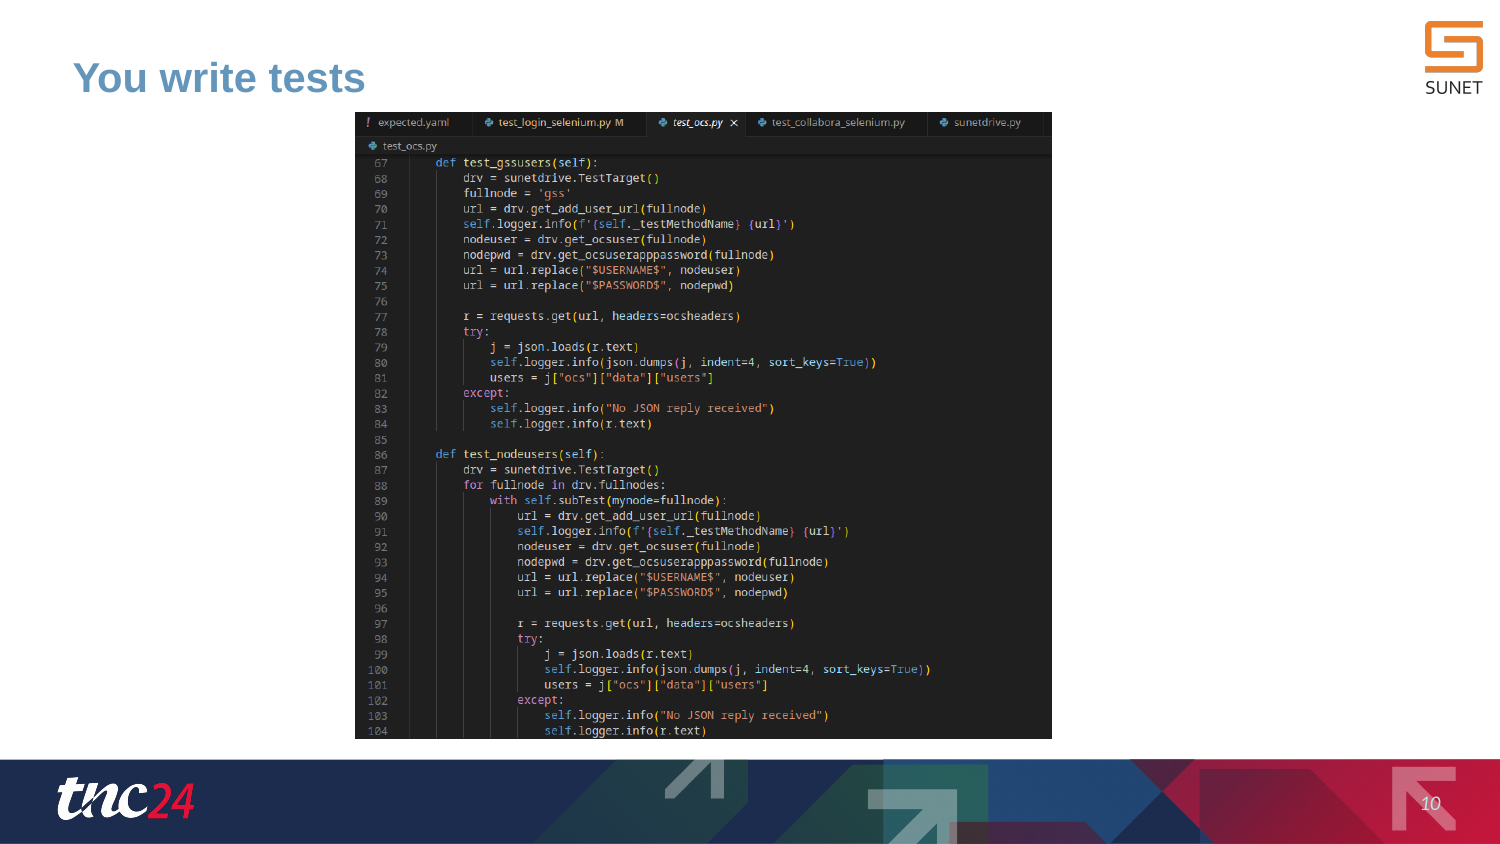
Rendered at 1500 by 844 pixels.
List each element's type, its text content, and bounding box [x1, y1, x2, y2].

picture [355, 112, 1052, 739]
title You write tests [57, 21, 1442, 136]
picture [1425, 21, 1483, 94]
picture [57, 777, 225, 823]
